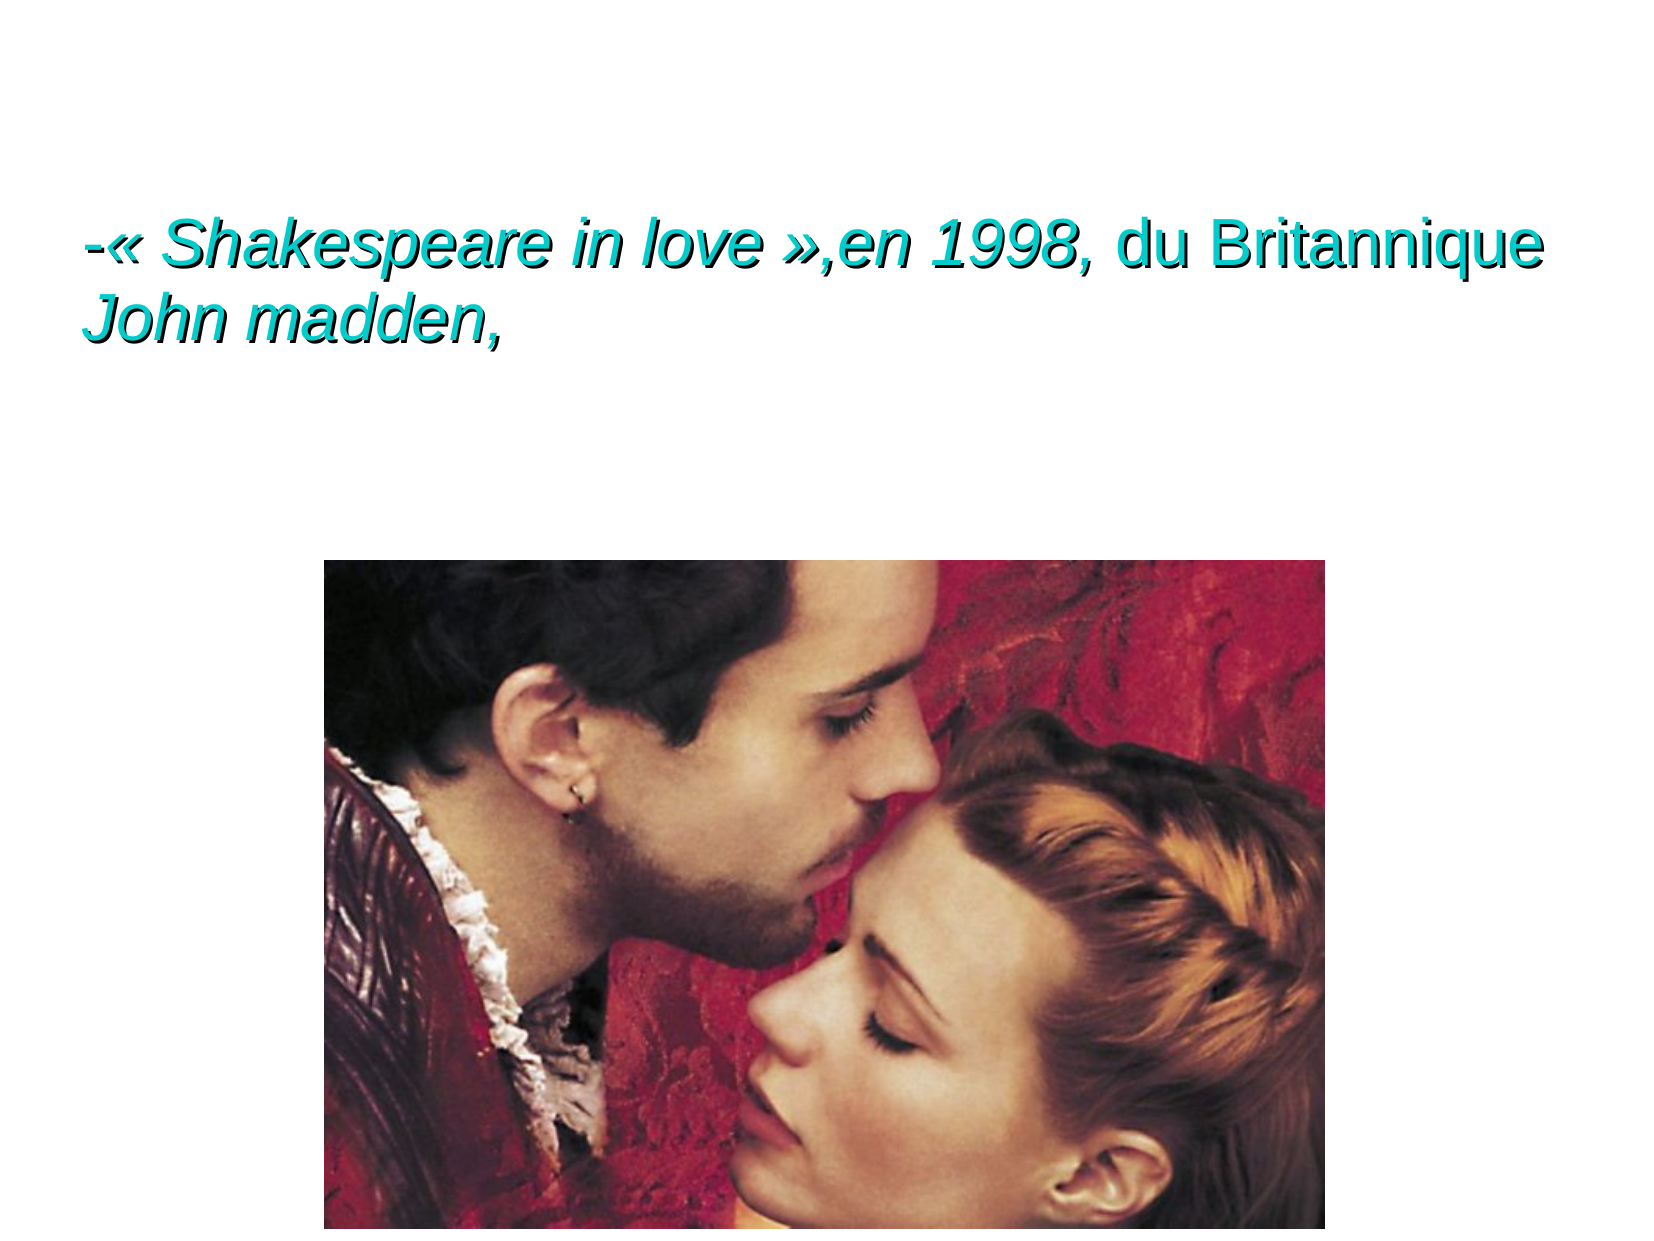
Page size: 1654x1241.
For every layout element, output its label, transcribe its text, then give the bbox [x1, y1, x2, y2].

subtitle -« Shakespeare in love »,en 1998, du Britannique John madden, [82, 49, 1571, 1109]
picture [324, 560, 1325, 1229]
